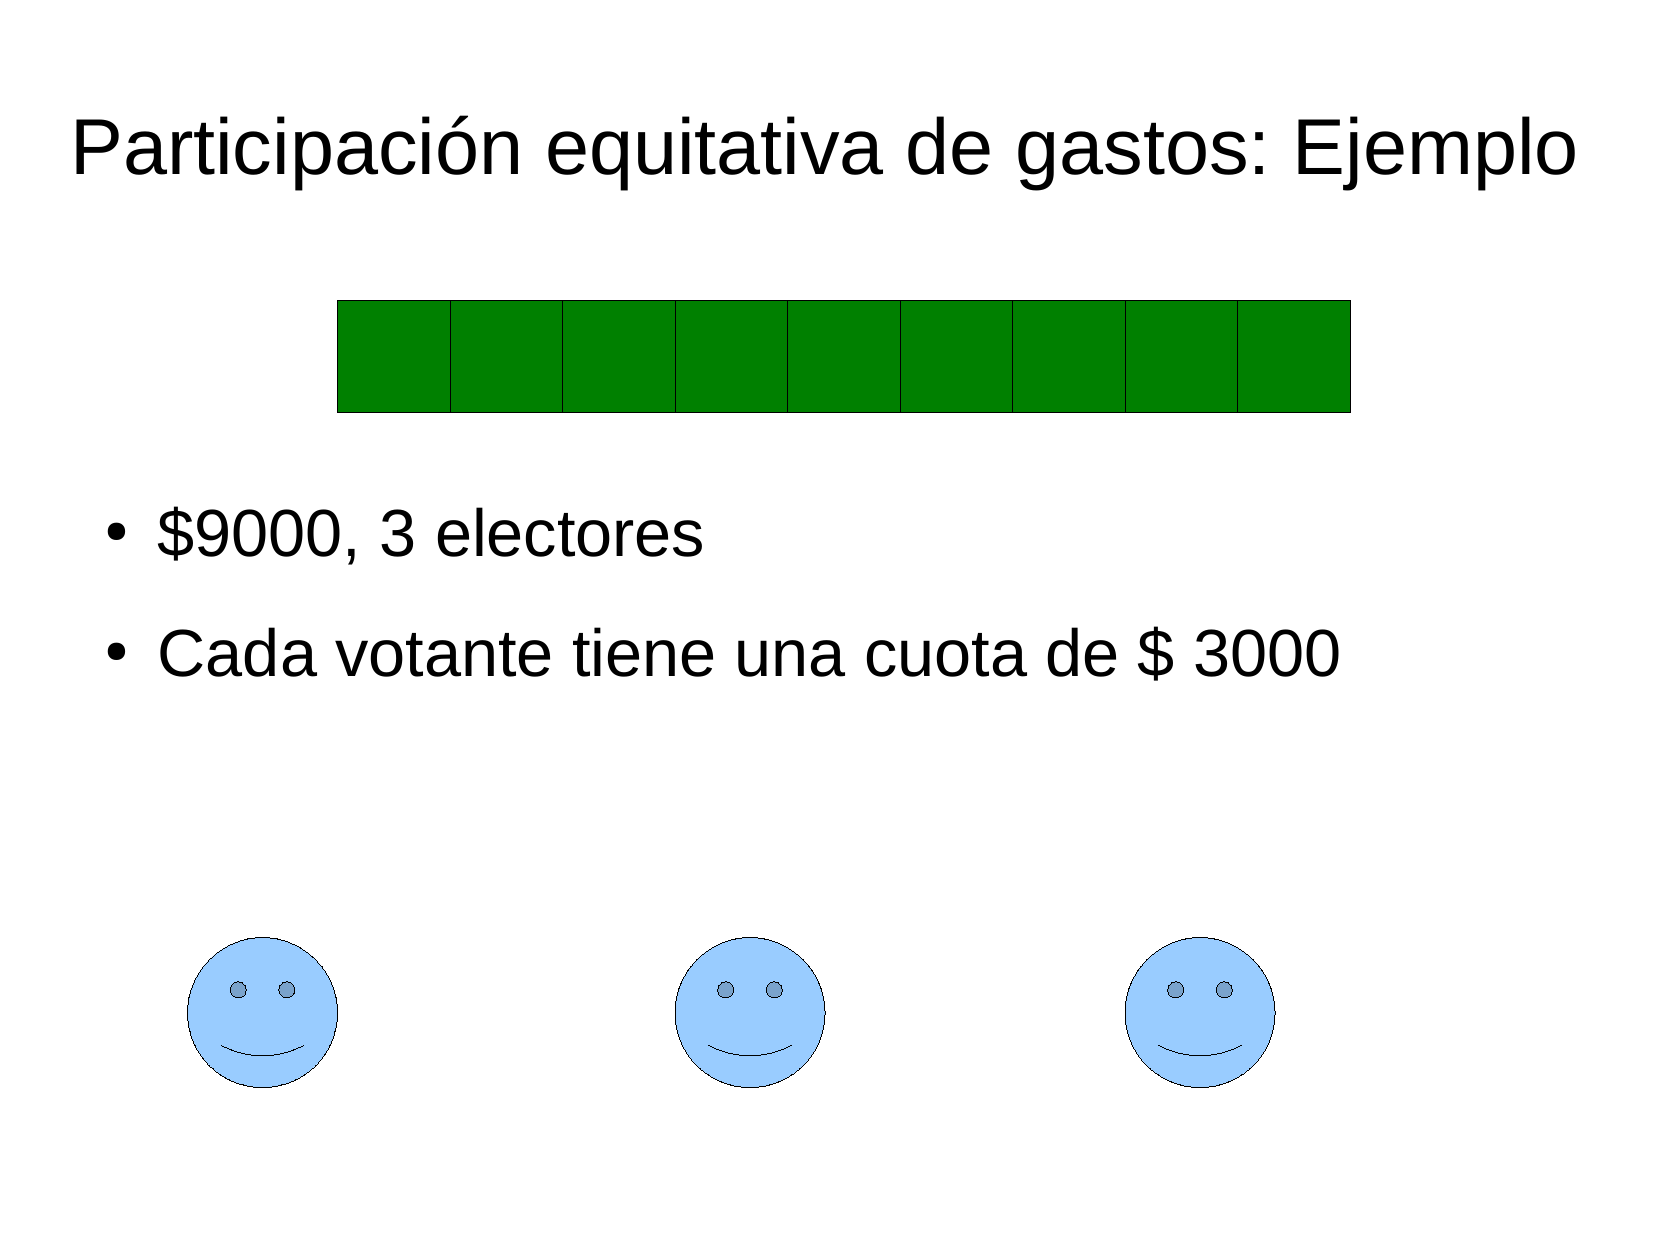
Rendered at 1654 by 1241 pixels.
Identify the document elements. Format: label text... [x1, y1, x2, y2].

title Participación equitativa de gastos: Ejemplo [56, 43, 1594, 251]
text_box [187, 937, 338, 1088]
text_box [675, 937, 826, 1088]
text_box [337, 300, 1351, 413]
list $9000, 3 electores Cada votante tiene una cuota de $ 3000 [86, 496, 1576, 691]
text_box [1125, 937, 1276, 1088]
